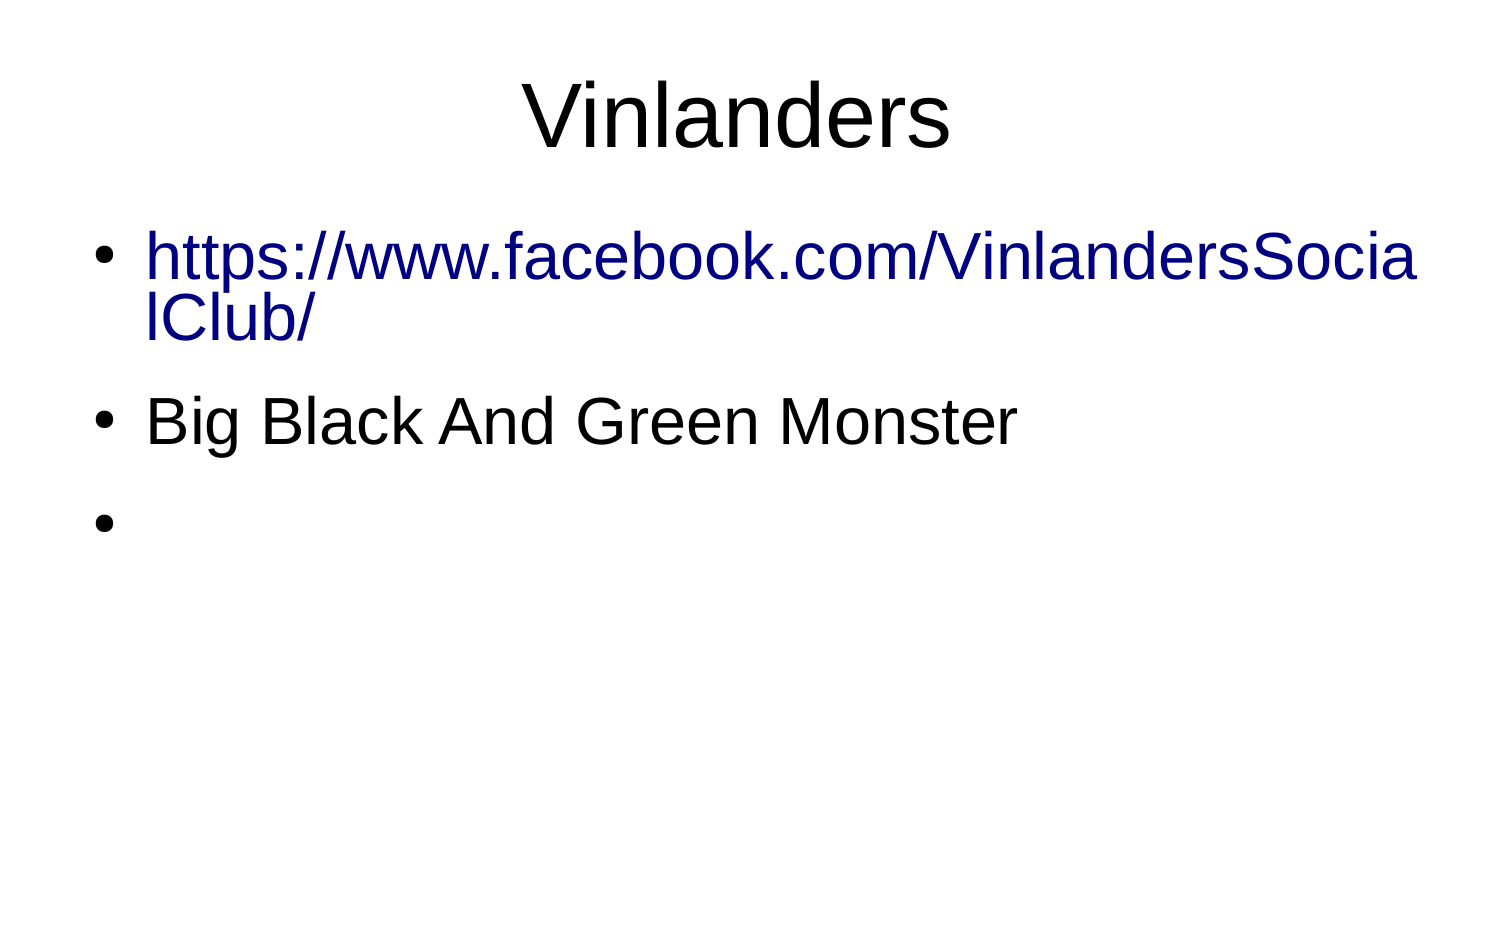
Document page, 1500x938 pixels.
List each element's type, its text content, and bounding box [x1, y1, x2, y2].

list https://www.facebook.com/VinlandersSocialClub/ Big Black And Green Monster [75, 219, 1425, 763]
title Vinlanders [75, 37, 1425, 194]
